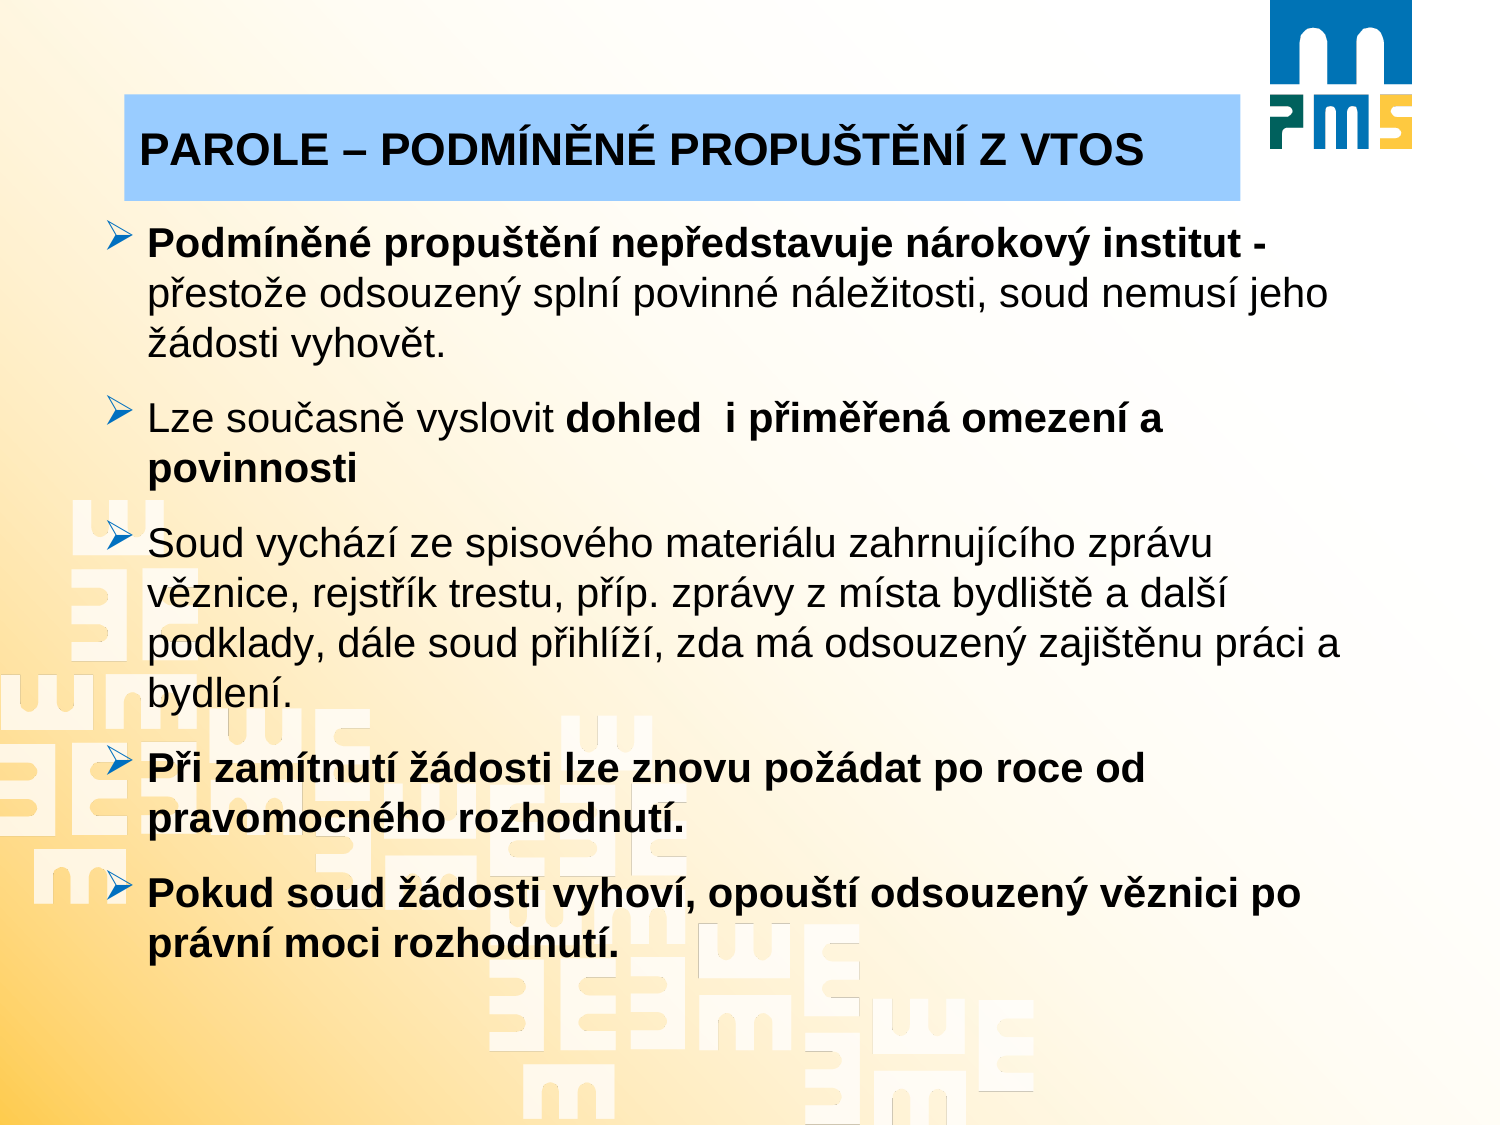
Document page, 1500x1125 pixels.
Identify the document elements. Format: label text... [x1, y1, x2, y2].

text_box Podmíněné propuštění nepředstavuje nárokový institut - přestože odsouzený splní povinné náležitosti, soud nemusí jeho žádosti vyhovět. Lze současně vyslovit dohled i přiměřená omezení a povinnosti Soud vychází ze spisového materiálu zahrnujícího zprávu věznice, rejstřík trestu, příp. zprávy z místa bydliště a další podklady, dále soud přihlíží, zda má odsouzený zajištěnu práci a bydlení. Při zamítnutí žádosti lze znovu požádat po roce od pravomocného rozhodnutí. Pokud soud žádosti vyhoví, opouští odsouzený věznici po právní moci rozhodnutí. [88, 207, 1365, 1059]
picture [0, 0, 1500, 1125]
title PAROLE – PODMÍNĚNÉ PROPUŠTĚNÍ Z VTOS [124, 94, 1241, 201]
